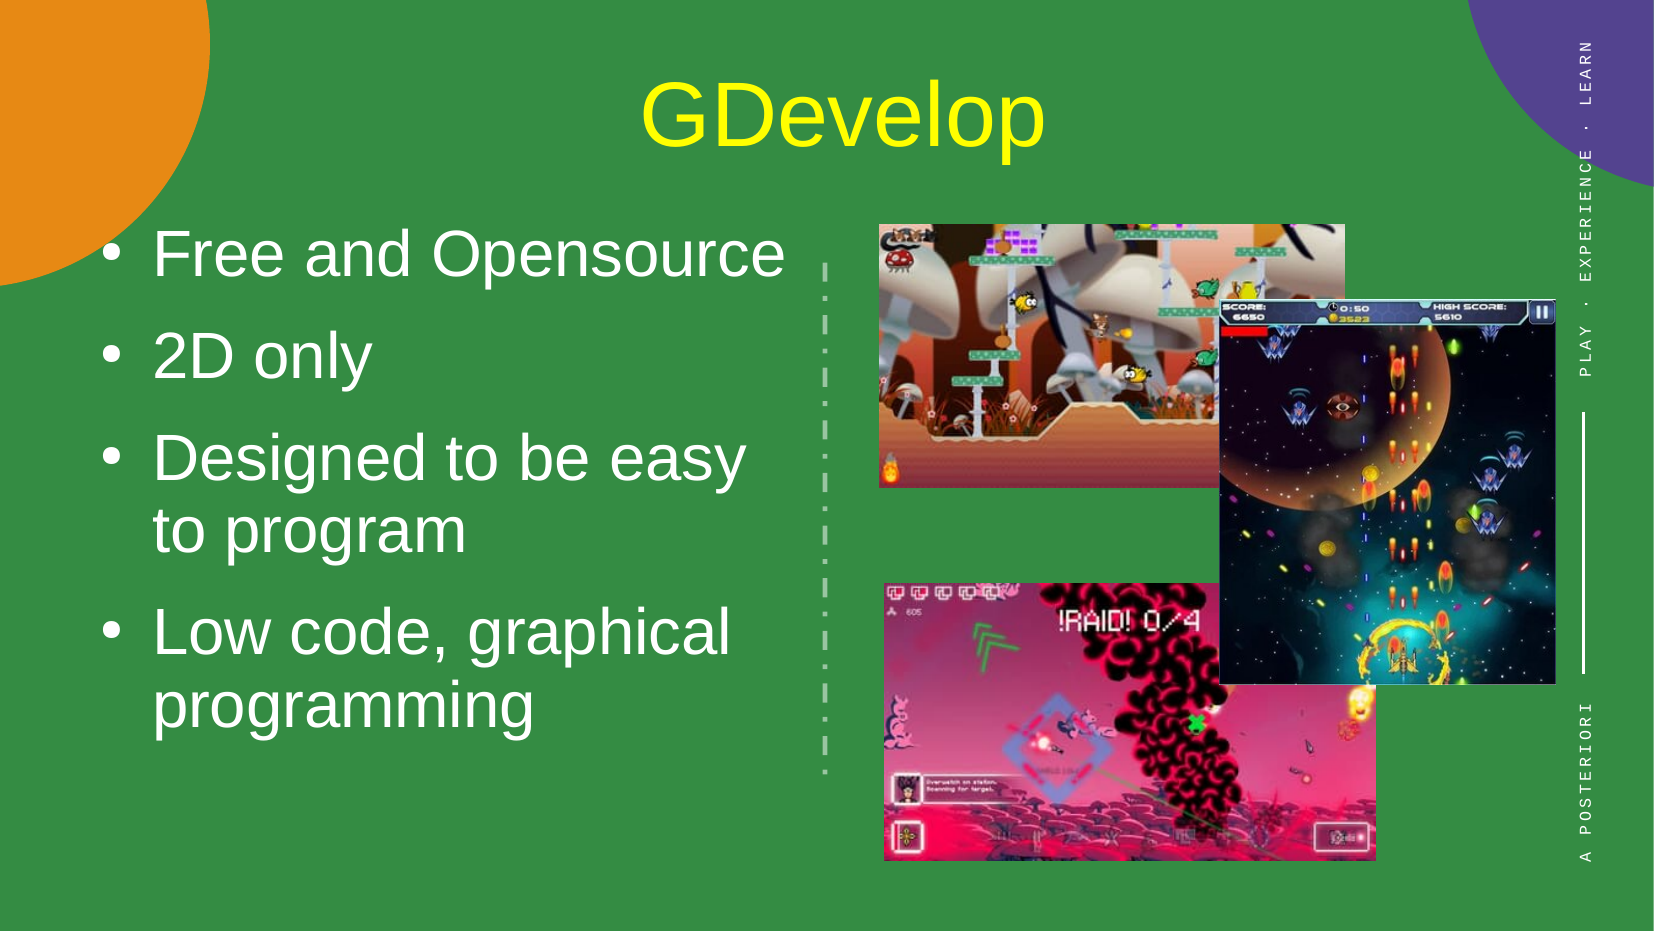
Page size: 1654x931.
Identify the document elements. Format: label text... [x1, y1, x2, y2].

title GDevelop [187, 37, 1501, 193]
list Free and Opensource 2D only Designed to be easy to program Low code, graphical programming [82, 217, 788, 758]
picture [879, 224, 1556, 861]
